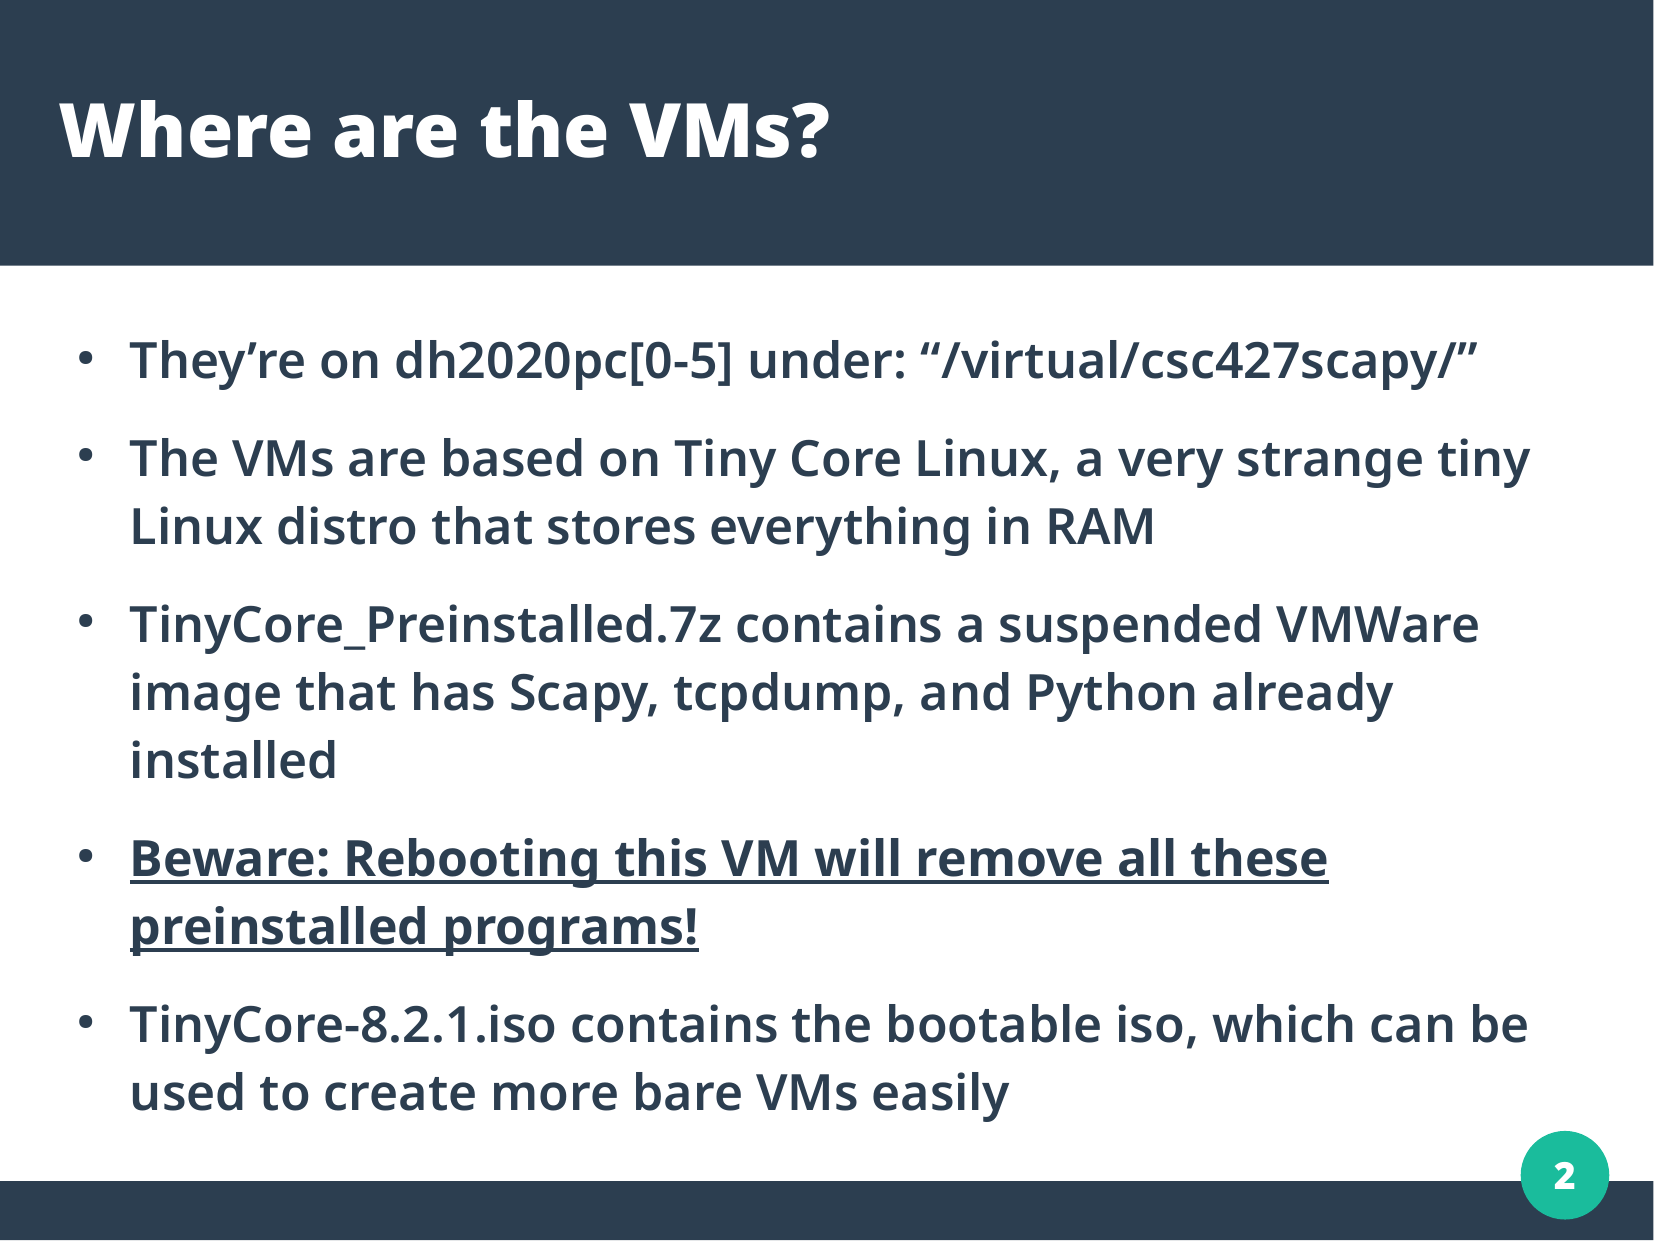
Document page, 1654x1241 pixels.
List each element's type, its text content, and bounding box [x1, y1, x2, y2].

title Where are the VMs? [59, 49, 1595, 207]
list They’re on dh2020pc[0-5] under: “/virtual/csc427scapy/” The VMs are based on Tiny Core Linux, a very strange tiny Linux distro that stores everything in RAM TinyCore_Preinstalled.7z contains a suspended VMWare image that has Scapy, tcpdump, and Python already installed Beware: Rebooting this VM will remove all these preinstalled programs! TinyCore-8.2.1.iso contains the bootable iso, which can be used to create more bare VMs easily [59, 324, 1595, 1152]
